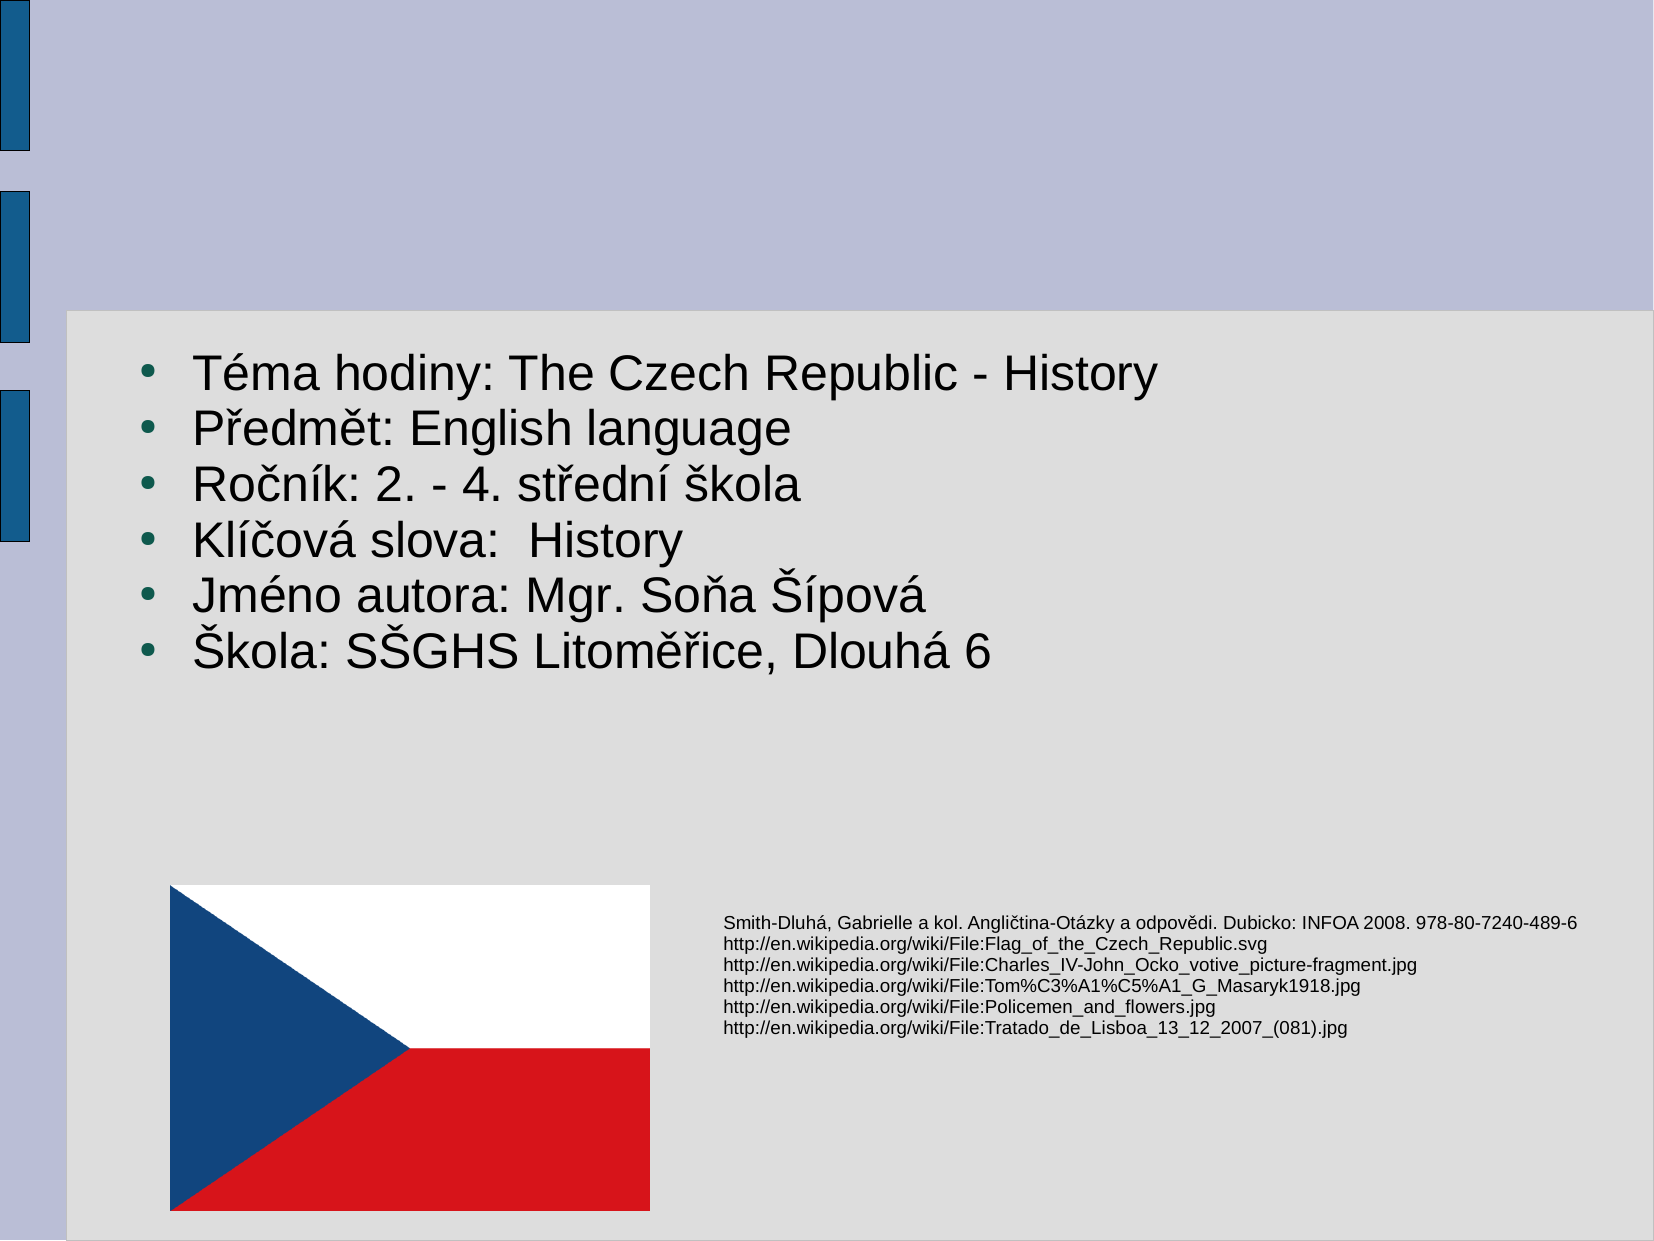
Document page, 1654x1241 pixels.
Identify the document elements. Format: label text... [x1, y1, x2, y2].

list Téma hodiny: The Czech Republic - History Předmět: English language Ročník: 2. - 4. střední škola Klíčová slova: History Jméno autora: Mgr. Soňa Šípová Škola: SŠGHS Litoměřice, Dlouhá 6 [121, 344, 1534, 1127]
picture [170, 885, 650, 1211]
text_box Smith-Dluhá, Gabrielle a kol. Angličtina-Otázky a odpovědi. Dubicko: INFOA 2008. 978-80-7240-489-6 http://en.wikipedia.org/wiki/File:Flag_of_the_Czech_Republic.svg http://en.wikipedia.org/wiki/File:Charles_IV-John_Ocko_votive_picture-fragment.jpg http://en.wikipedia.org/wiki/File:Tom%C3%A1%C5%A1_G_Masaryk1918.jpg http://en.wikipedia.org/wiki/File:Policemen_and_flowers.jpg http://en.wikipedia.org/wiki/File:Tratado_de_Lisboa_13_12_2007_(081).jpg [708, 863, 1614, 1128]
